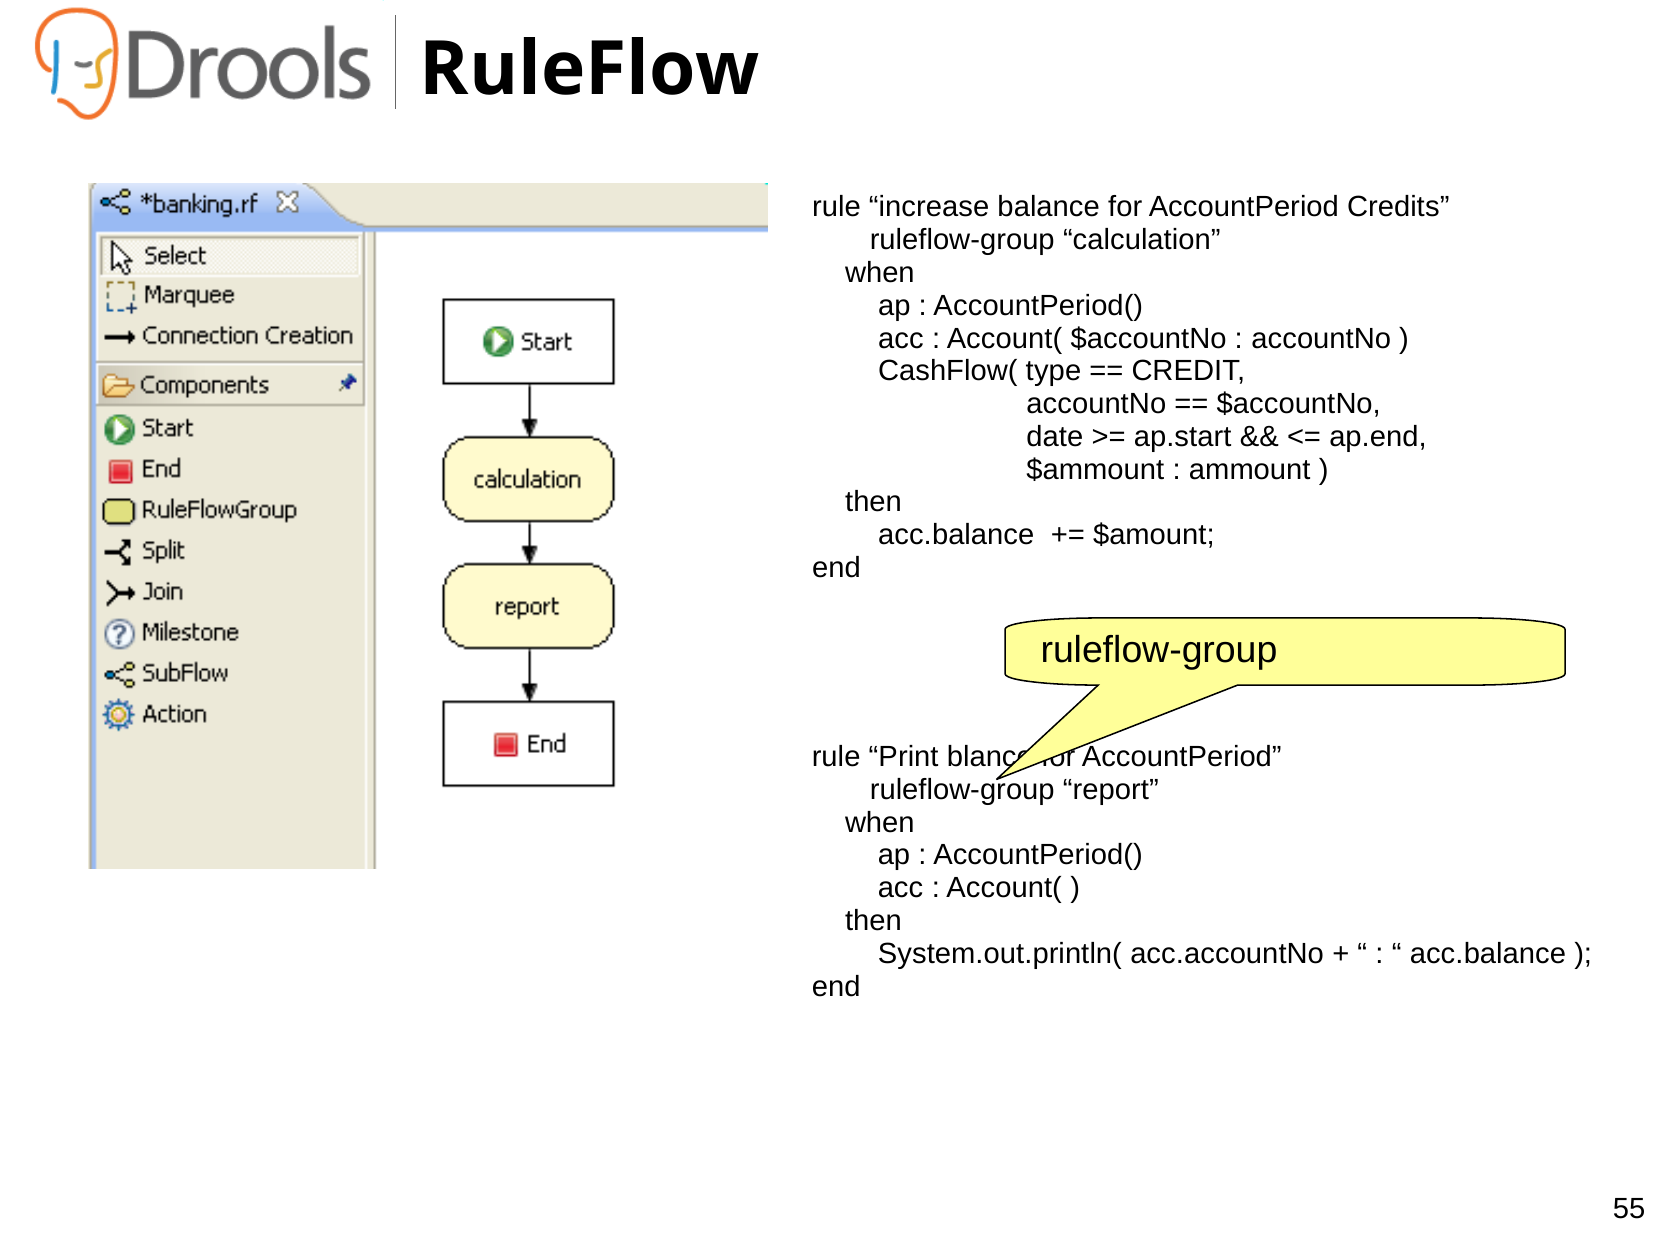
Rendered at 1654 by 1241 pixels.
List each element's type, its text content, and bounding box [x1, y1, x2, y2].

text_box ruleflow-group [996, 617, 1566, 780]
picture [29, 0, 384, 126]
title RuleFlow [419, 5, 1630, 125]
text_box rule “increase balance for AccountPeriod Credits” ruleflow-group “calculation” when ap : AccountPeriod() acc : Account( $accountNo : accountNo ) CashFlow( type == CREDIT, accountNo == $accountNo, date >= ap.start && <= ap.end, $ammount : ammount ) then acc.balance += $amount; end [797, 183, 1584, 592]
text_box rule “Print blance for AccountPeriod” ruleflow-group “report” when ap : AccountPeriod() acc : Account( ) then System.out.println( acc.accountNo + “ : “ acc.balance ); end [797, 732, 1654, 1010]
picture [88, 183, 768, 869]
